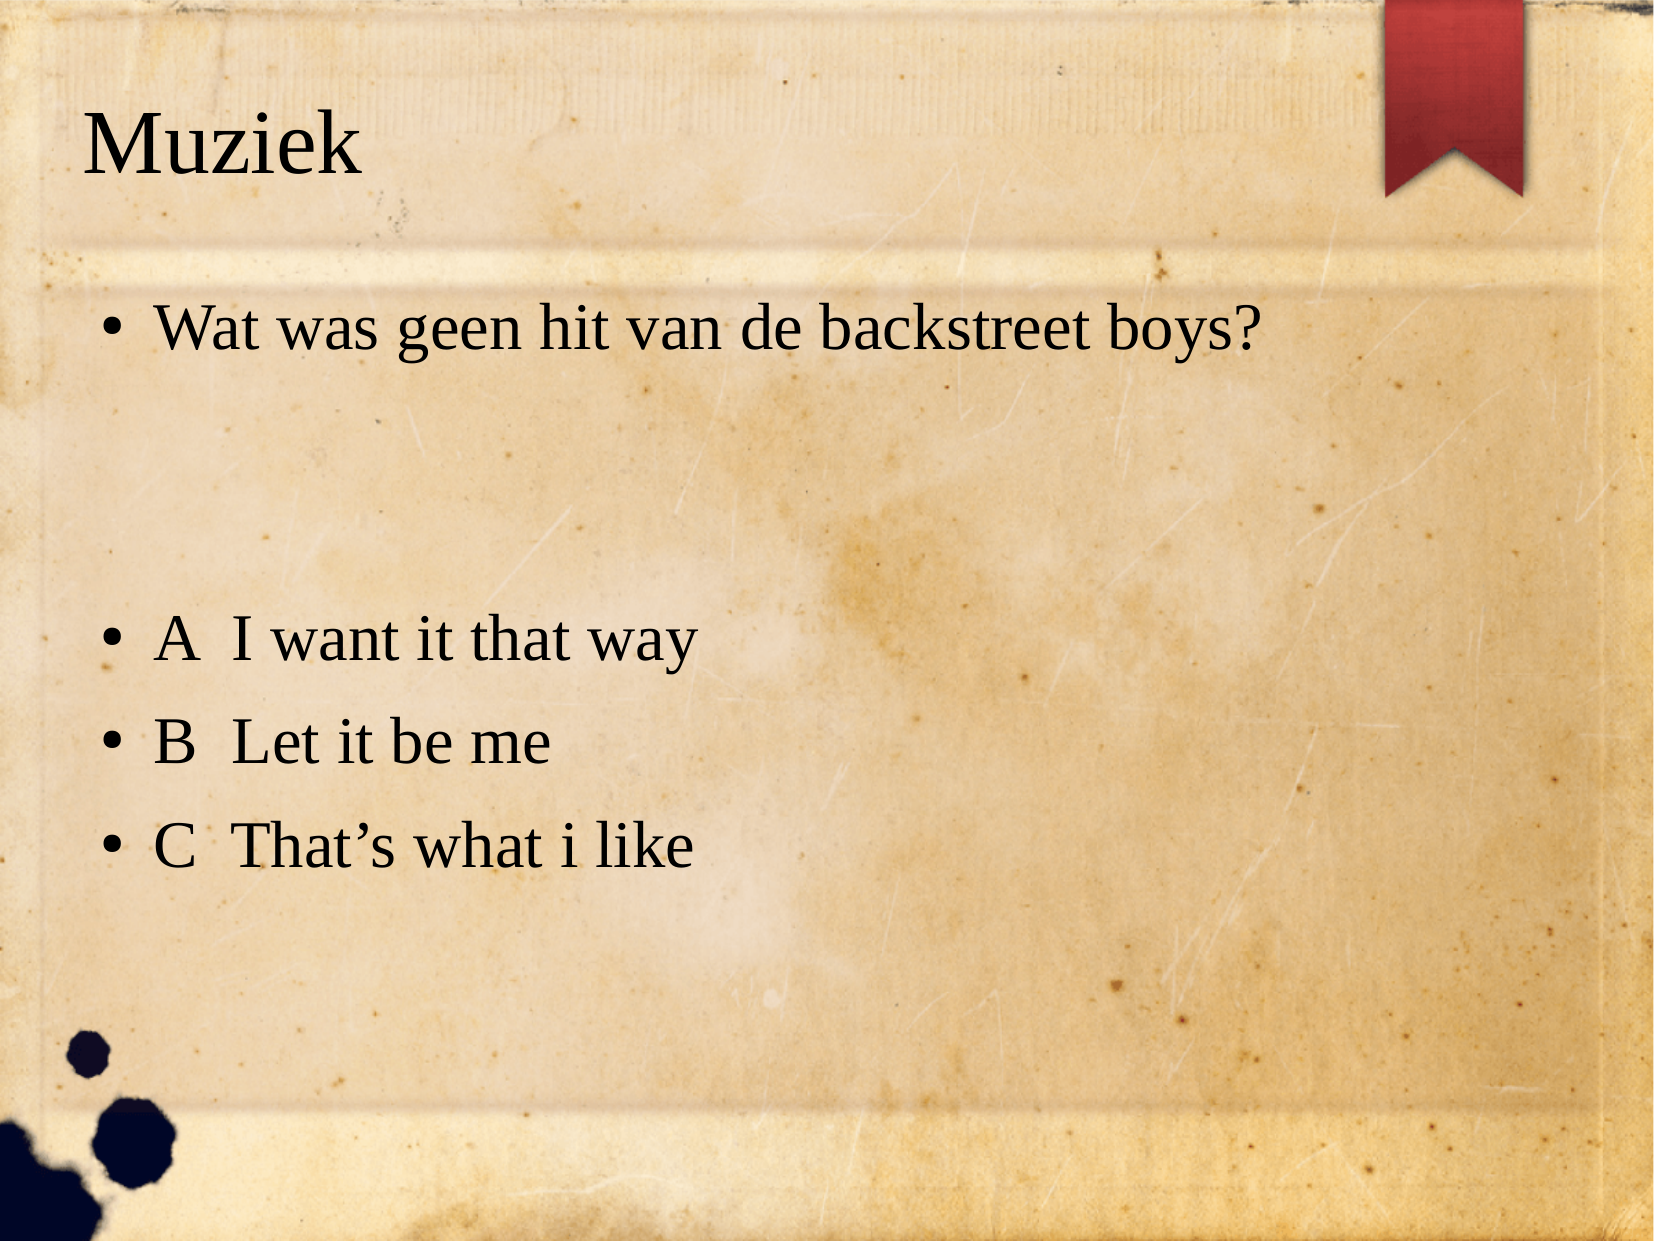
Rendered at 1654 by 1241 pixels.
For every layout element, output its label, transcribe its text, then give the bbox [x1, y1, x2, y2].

picture [0, 0, 1654, 1241]
title Muziek [82, 49, 1347, 237]
list Wat was geen hit van de backstreet boys? A I want it that way B Let it be me C That’s what i like [82, 290, 1538, 1010]
